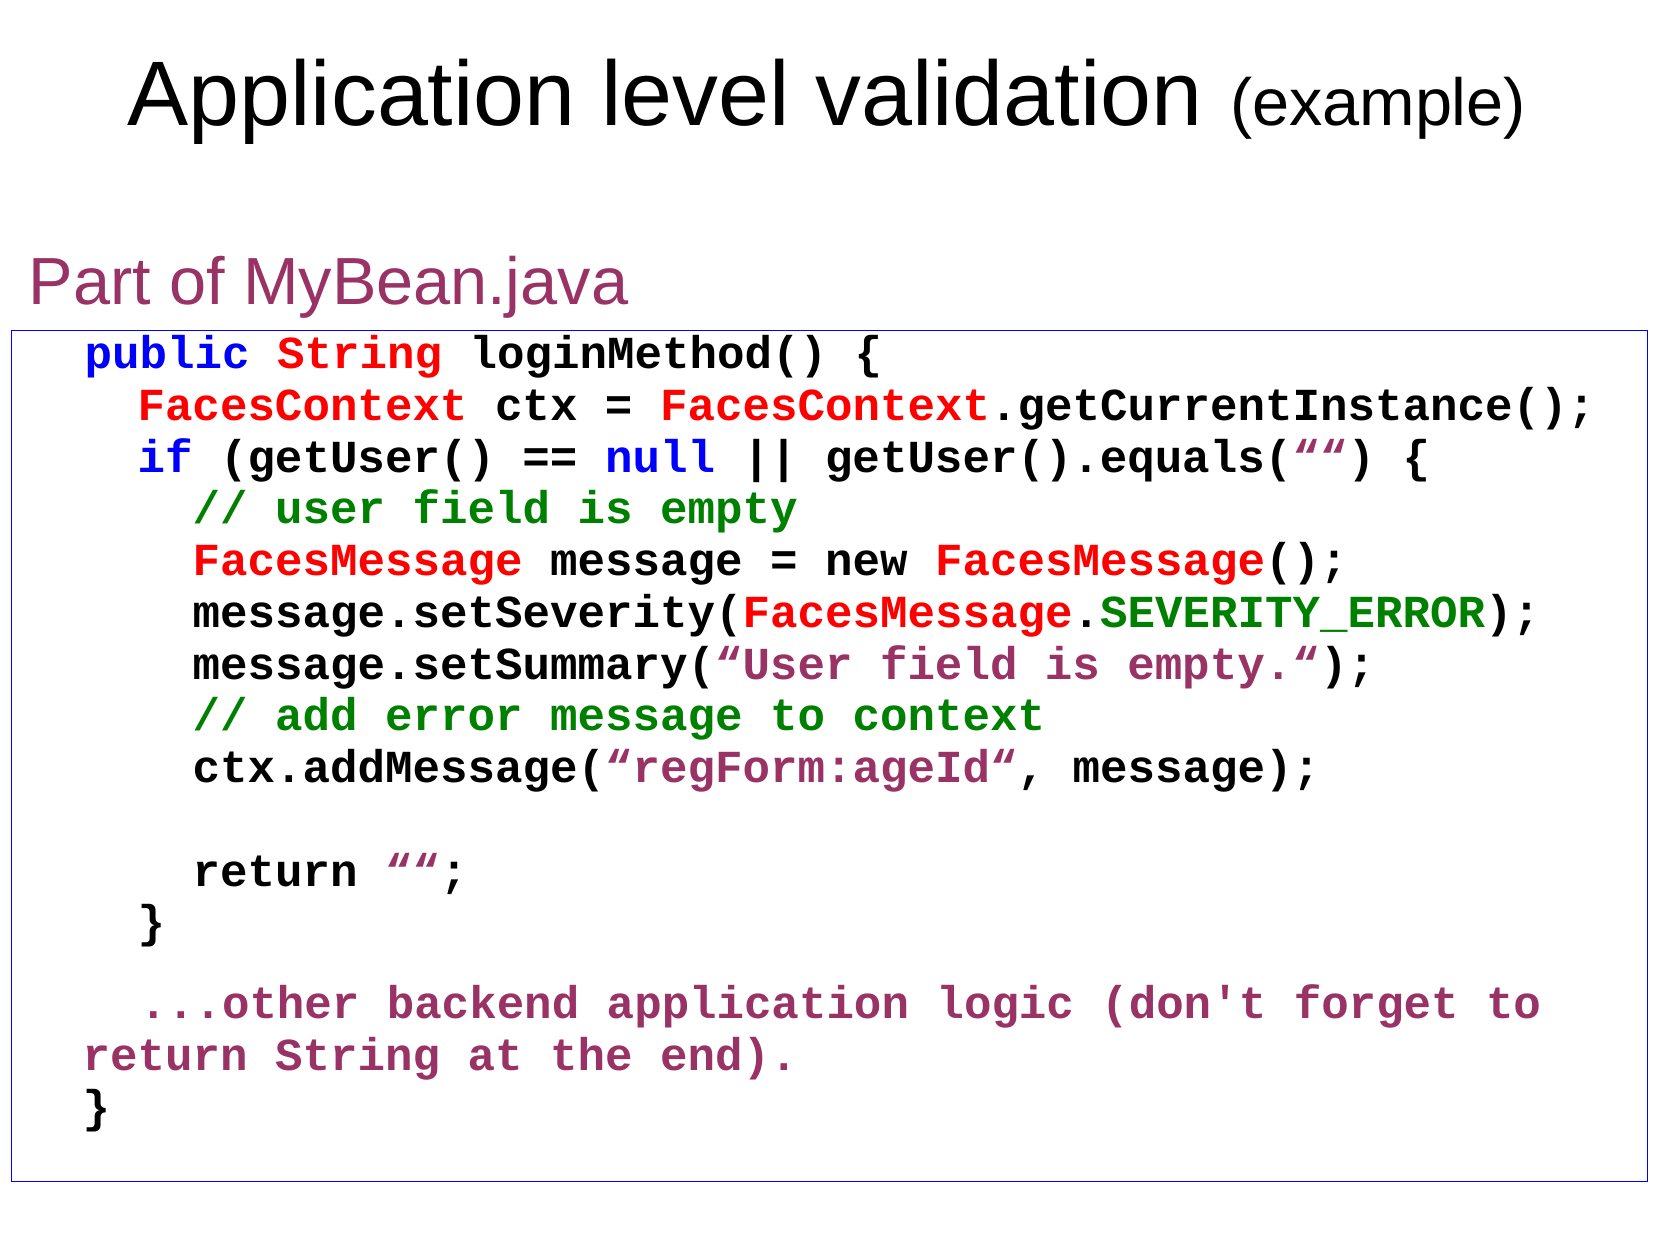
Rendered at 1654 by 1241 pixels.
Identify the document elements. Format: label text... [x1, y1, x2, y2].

title Application level validation (example) [82, 33, 1571, 154]
list public String loginMethod() { FacesContext ctx = FacesContext.getCurrentInstance(); if (getUser() == null || getUser().equals(““) { // user field is empty FacesMessage message = new FacesMessage(); message.setSeverity(FacesMessage.SEVERITY_ERROR); message.setSummary(“User field is empty.“); // add error message to context ctx.addMessage(“regForm:ageId“, message); return ““; } ...other backend application logic (don't forget to return String at the end). } [11, 330, 1648, 1182]
text_box Part of MyBean.java [11, 244, 975, 319]
